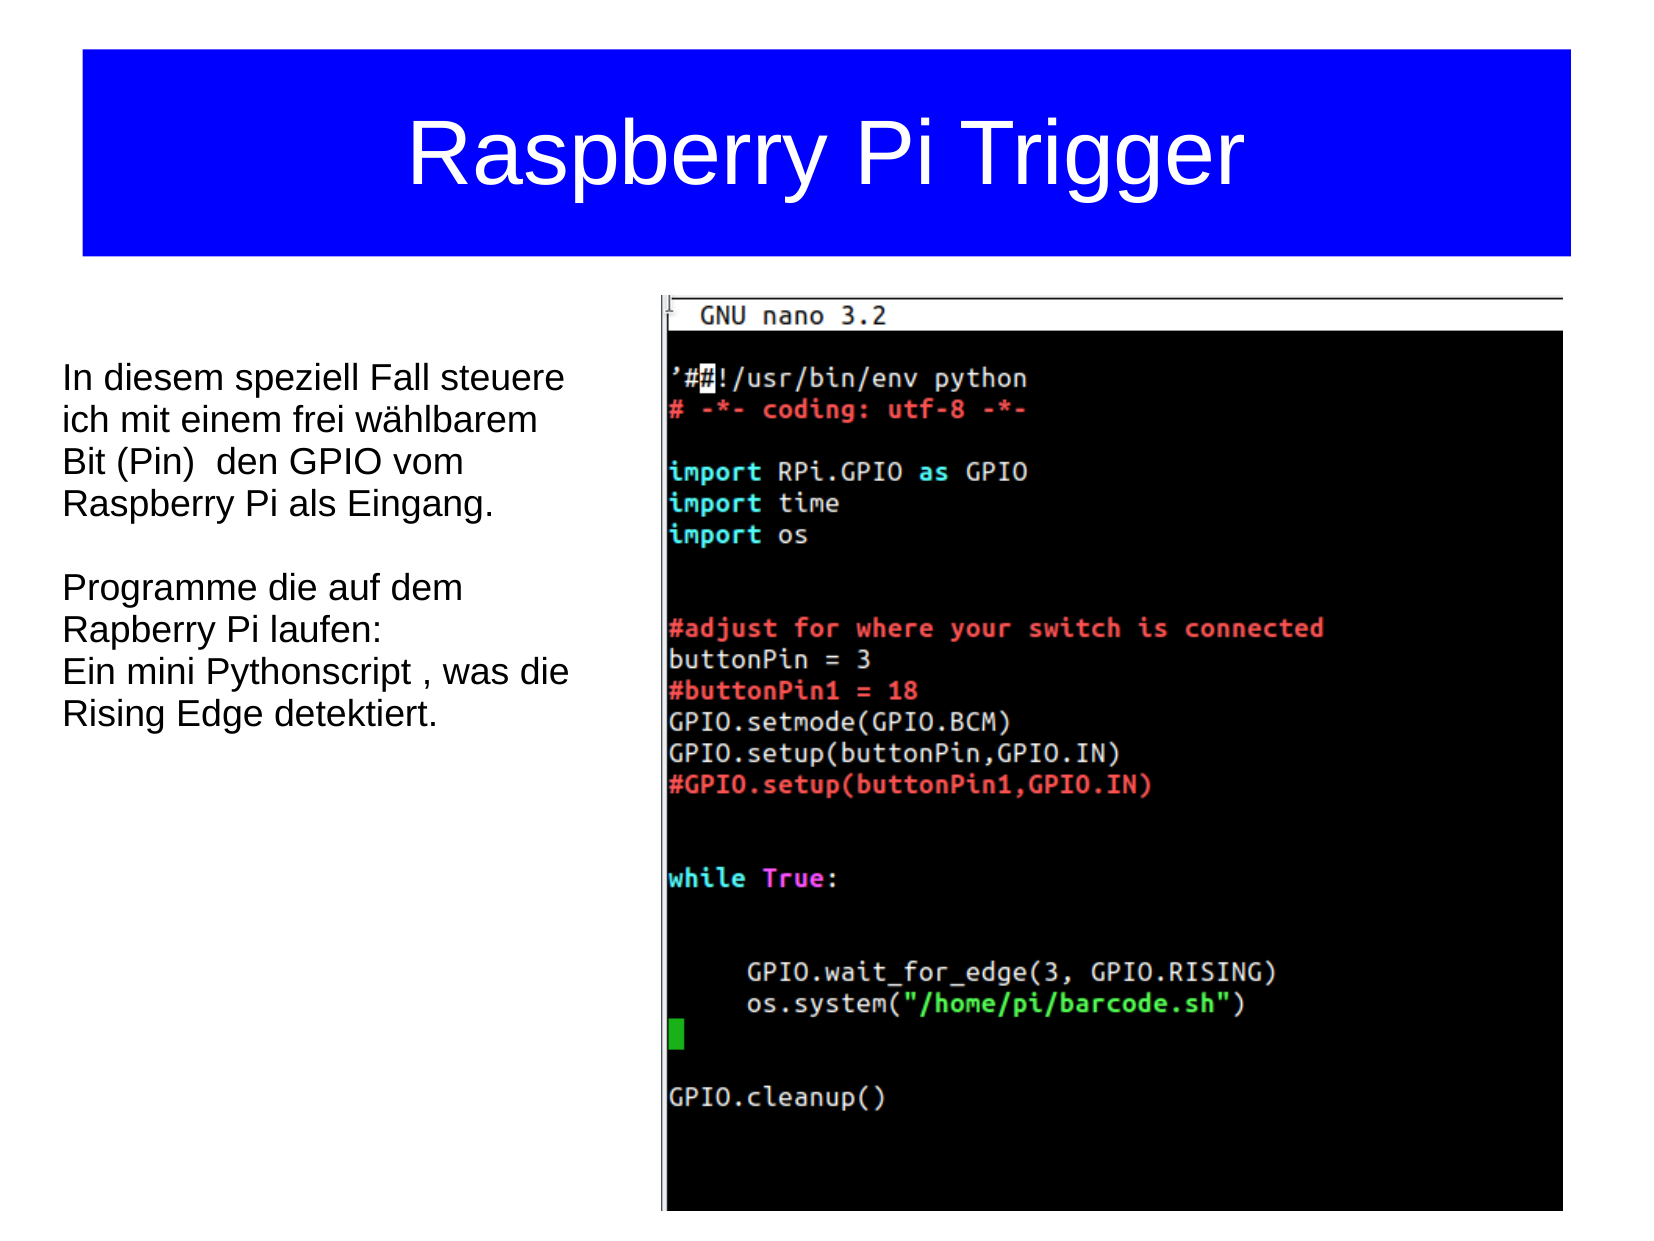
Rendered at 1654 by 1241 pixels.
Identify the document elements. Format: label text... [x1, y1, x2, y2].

text_box In diesem speziell Fall steuere ich mit einem frei wählbarem Bit (Pin) den GPIO vom Raspberry Pi als Eingang. Programme die auf dem Rapberry Pi laufen: Ein mini Pythonscript , was die Rising Edge detektiert. [47, 307, 603, 1052]
picture [661, 295, 1563, 1211]
title Raspberry Pi Trigger [82, 49, 1571, 257]
